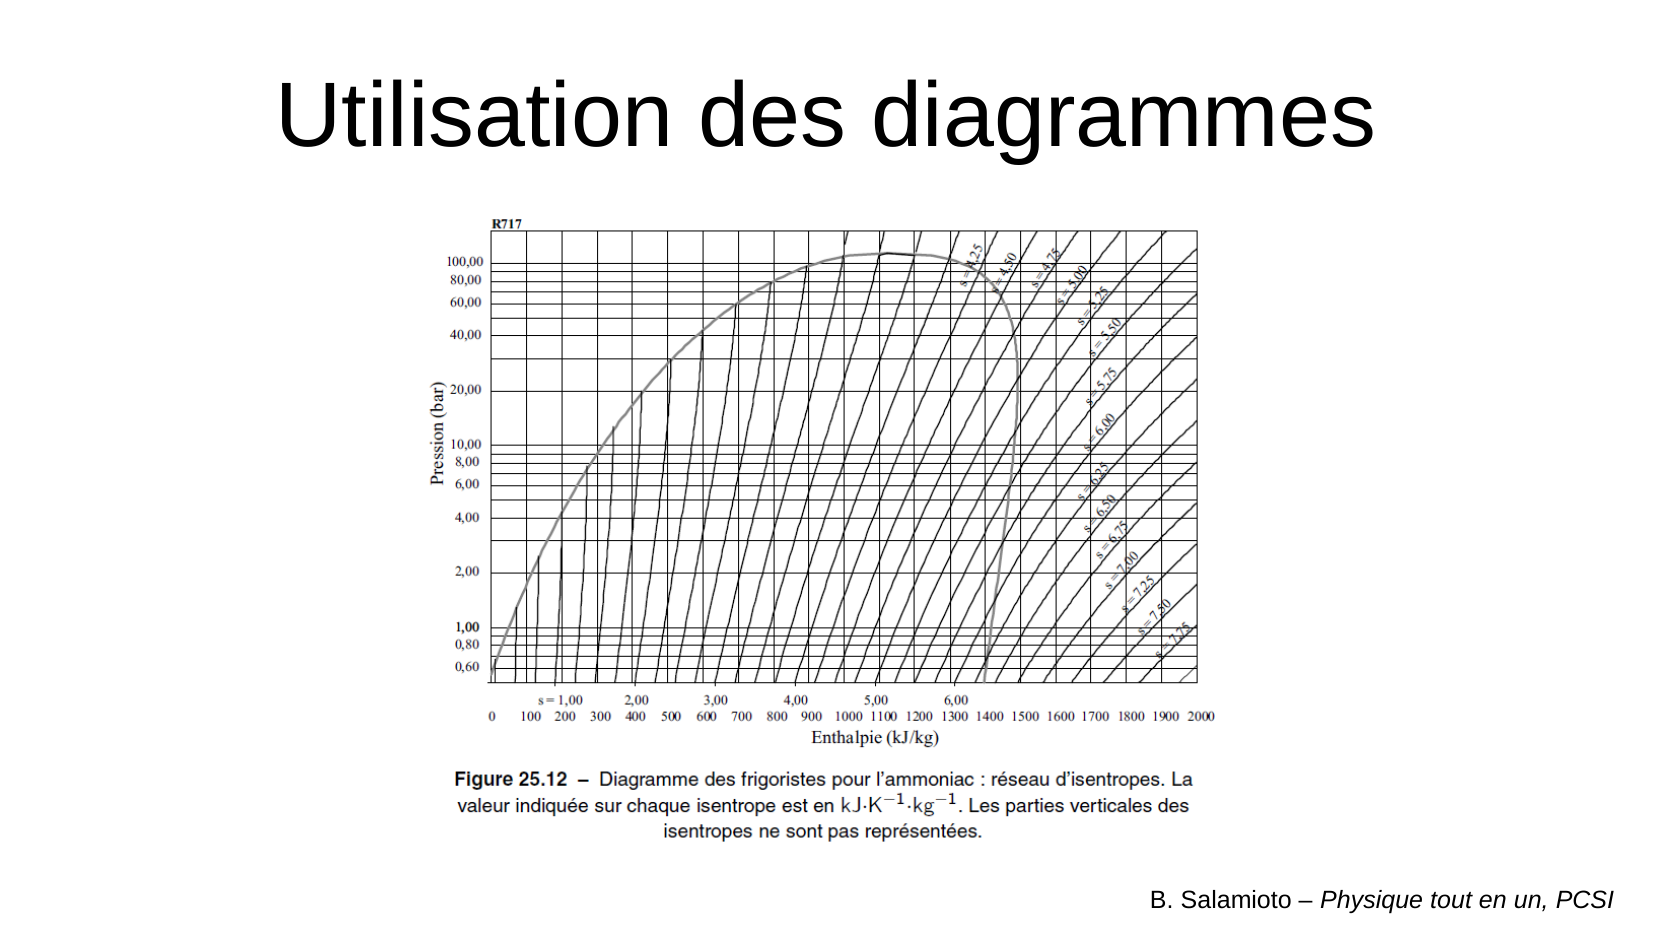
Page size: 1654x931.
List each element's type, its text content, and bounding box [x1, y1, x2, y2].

text_box B. Salamioto – Physique tout en un, PCSI [1135, 878, 1630, 922]
title Utilisation des diagrammes [82, 37, 1571, 193]
picture [382, 200, 1294, 869]
